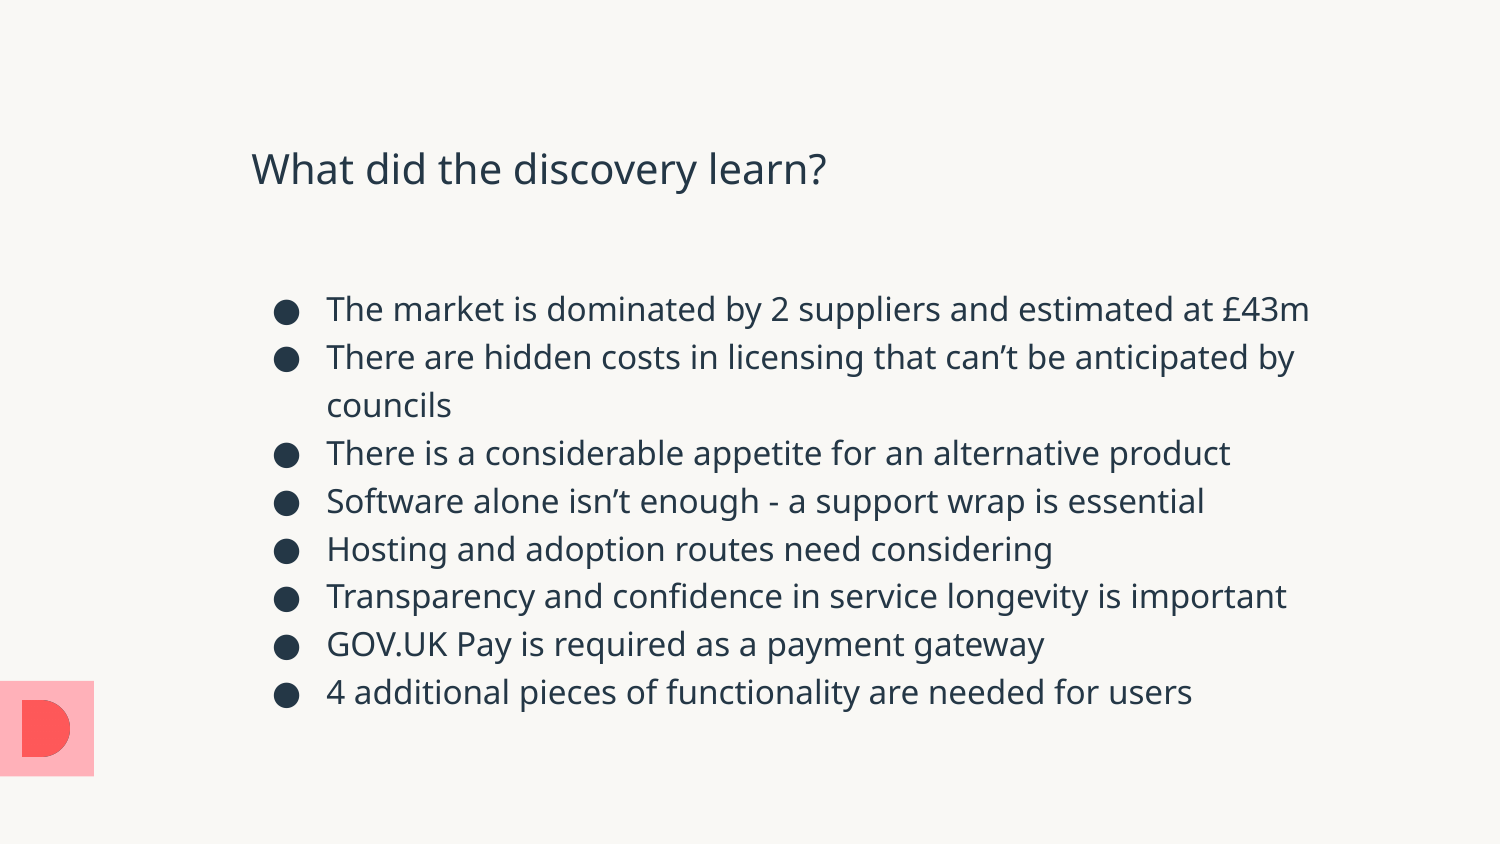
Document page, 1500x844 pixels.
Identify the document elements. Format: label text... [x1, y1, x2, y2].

picture [22, 700, 70, 757]
list The market is dominated by 2 suppliers and estimated at £43m There are hidden costs in licensing that can’t be anticipated by councils There is a considerable appetite for an alternative product Software alone isn’t enough - a support wrap is essential Hosting and adoption routes need considering Transparency and confidence in service longevity is important GOV.UK Pay is required as a payment gateway 4 additional pieces of functionality are needed for users [236, 265, 1380, 681]
title What did the discovery learn? [236, 118, 1329, 238]
